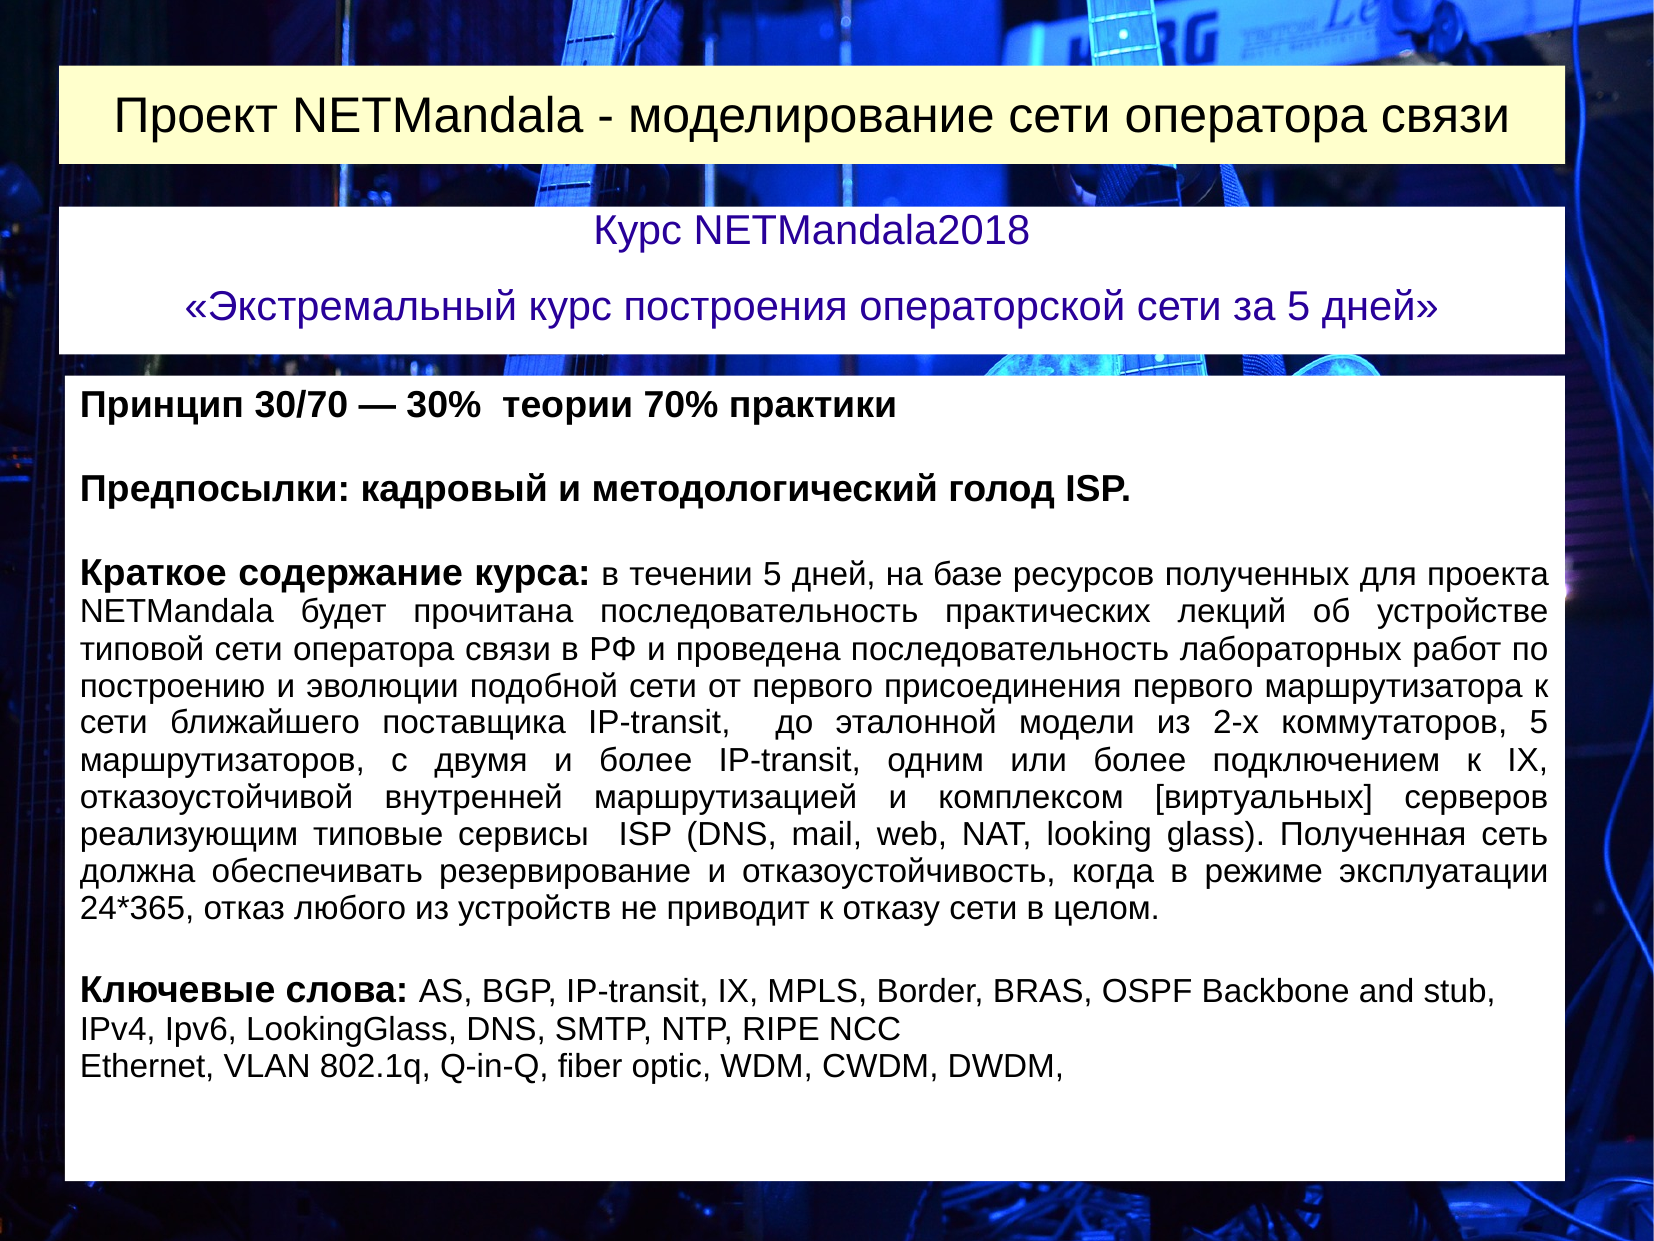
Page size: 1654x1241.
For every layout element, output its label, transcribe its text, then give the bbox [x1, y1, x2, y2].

picture [0, 0, 1654, 1241]
text_box Принцип 30/70 — 30% теории 70% практики Предпосылки: кадровый и методологический голод ISP. Краткое содержание курса: в течении 5 дней, на базе ресурсов полученных для проекта NETMandala будет прочитана последовательность практических лекций об устройстве типовой сети оператора связи в РФ и проведена последовательность лабораторных работ по построению и эволюции подобной сети от первого присоединения первого маршрутизатора к сети ближайшего поставщика IP-transit, до эталонной модели из 2-х коммутаторов, 5 маршрутизаторов, с двумя и более IP-transit, одним или более подключением к IX, отказоустойчивой внутренней маршрутизацией и комплексом [виртуальных] серверов реализующим типовые сервисы ISP (DNS, mail, web, NAT, looking glass). Полученная сеть должна обеспечивать резервирование и отказоустойчивость, когда в режиме эксплуатации 24*365, отказ любого из устройств не приводит к отказу сети в целом. Ключевые слова: AS, BGP, IP-transit, IX, MPLS, Border, BRAS, OSPF Backbone and stub, IPv4, Ipv6, LookingGlass, DNS, SMTP, NTP, RIPE NCC Ethernet, VLAN 802.1q, Q-in-Q, fiber optic, WDM, CWDM, DWDM, [64, 375, 1565, 1182]
title Проект NETMandala - моделирование сети оператора связи [59, 65, 1566, 164]
list Курс NETMandala2018 «Экстремальный курс построения операторской сети за 5 дней» [59, 206, 1565, 355]
